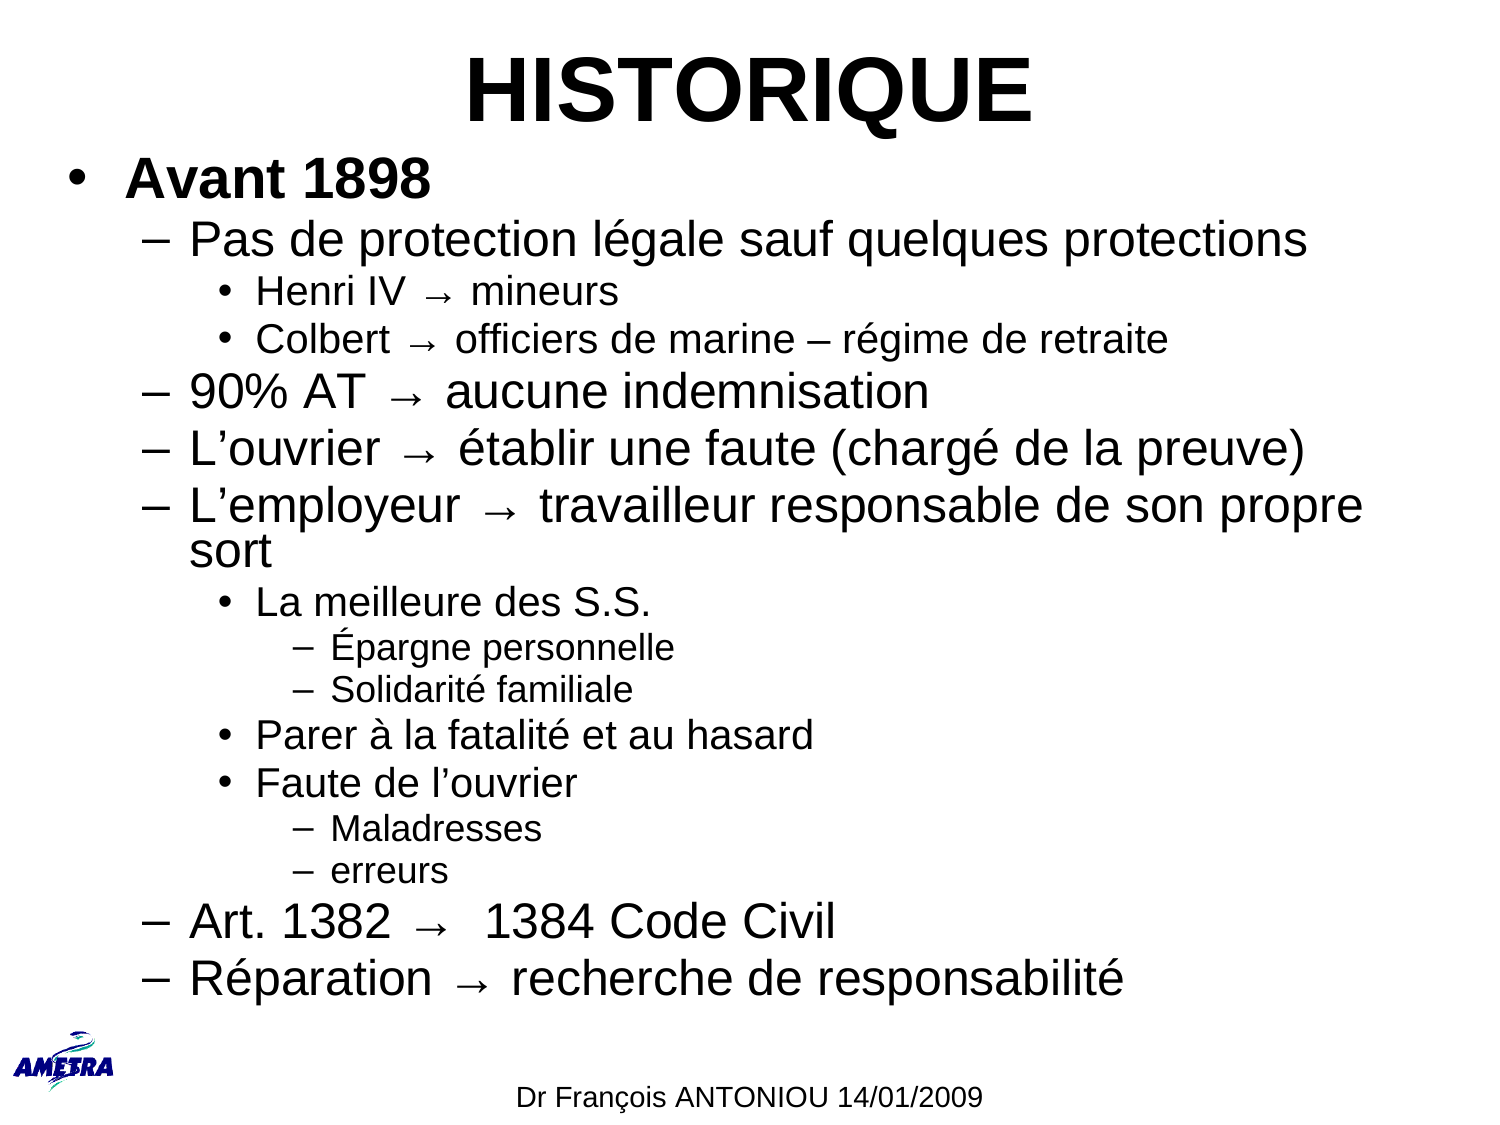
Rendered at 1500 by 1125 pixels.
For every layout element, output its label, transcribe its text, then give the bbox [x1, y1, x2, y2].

title HISTORIQUE [75, 0, 1426, 148]
picture [0, 1009, 136, 1118]
list Avant 1898 Pas de protection légale sauf quelques protections Henri IV → mineurs Colbert → officiers de marine – régime de retraite 90% AT → aucune indemnisation L’ouvrier → établir une faute (chargé de la preuve) L’employeur → travailleur responsable de son propre sort La meilleure des S.S. Épargne personnelle Solidarité familiale Parer à la fatalité et au hasard Faute de l’ouvrier Maladresses erreurs Art. 1382 → 1384 Code Civil Réparation → recherche de responsabilité [53, 148, 1459, 1106]
